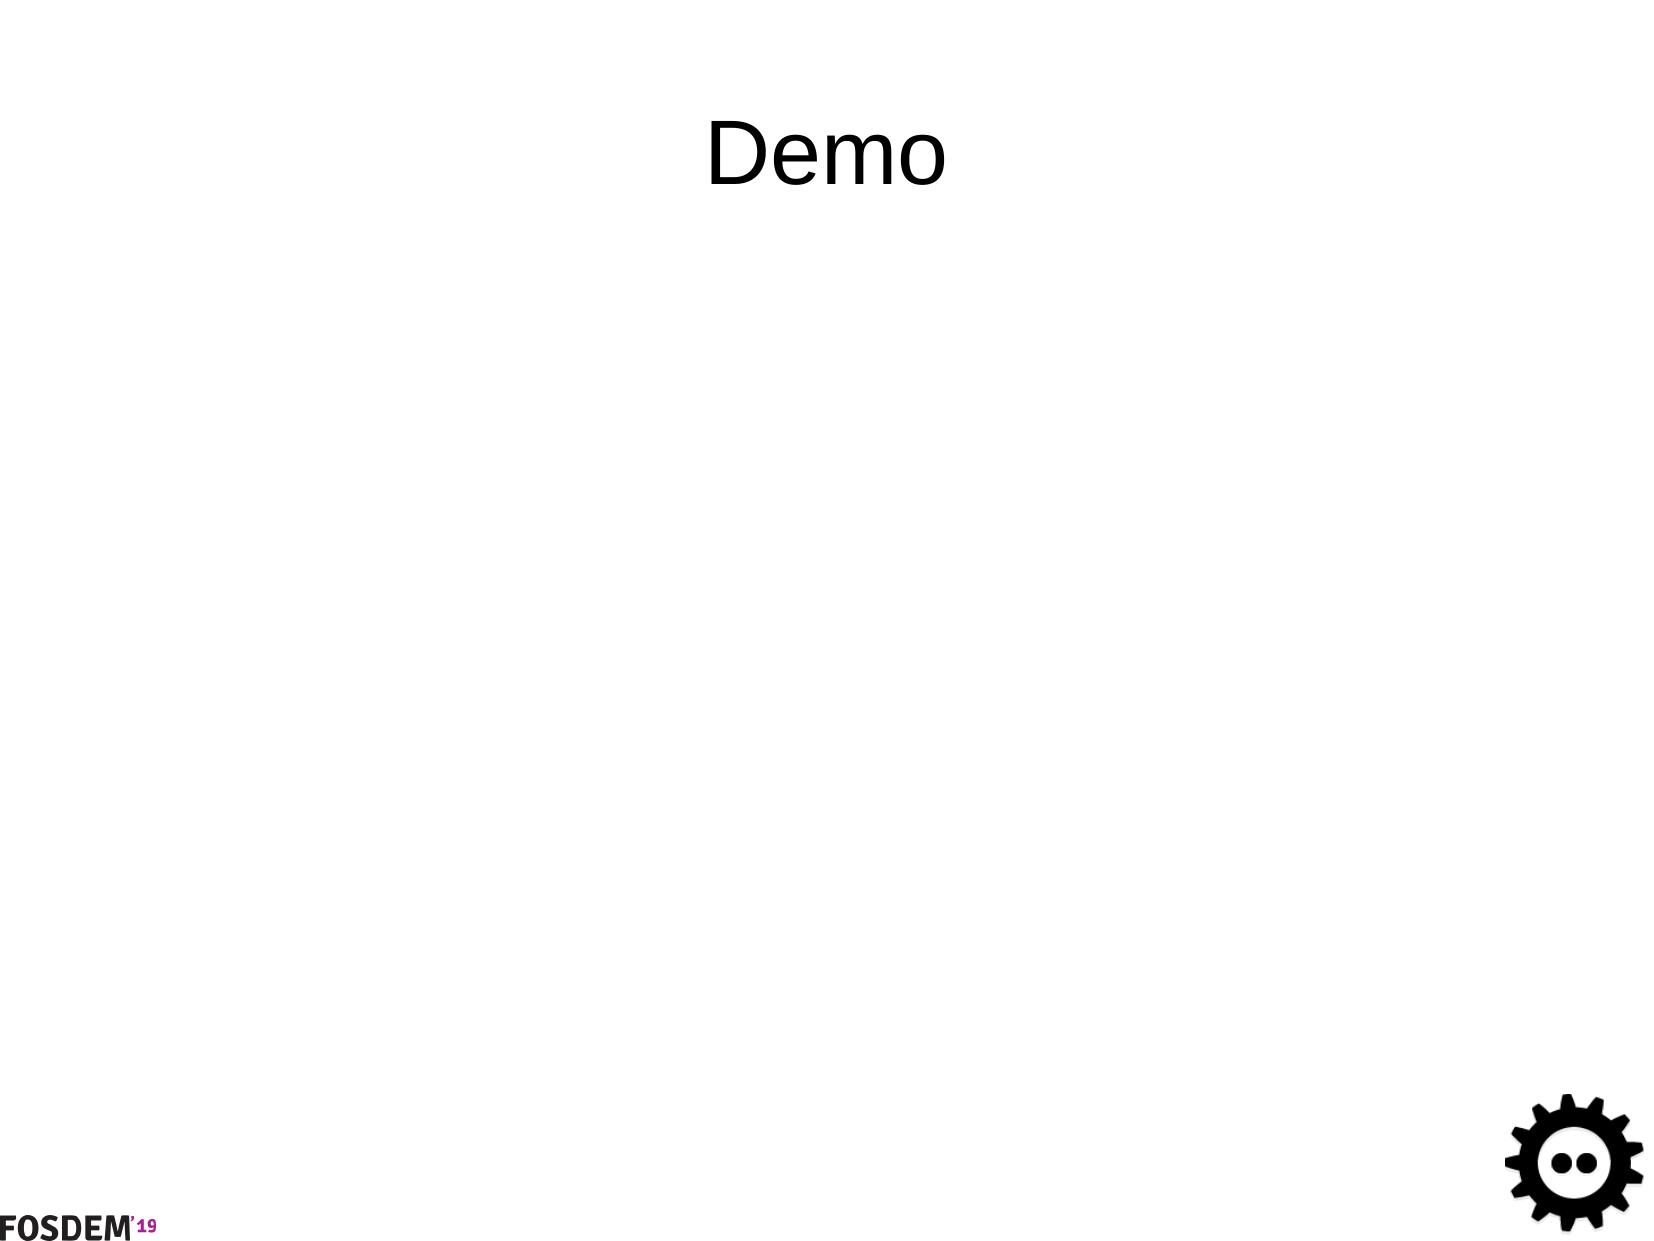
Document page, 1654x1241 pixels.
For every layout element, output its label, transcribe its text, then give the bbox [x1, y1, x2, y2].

picture [1505, 1094, 1648, 1235]
title Demo [82, 49, 1571, 257]
picture [0, 1215, 156, 1241]
